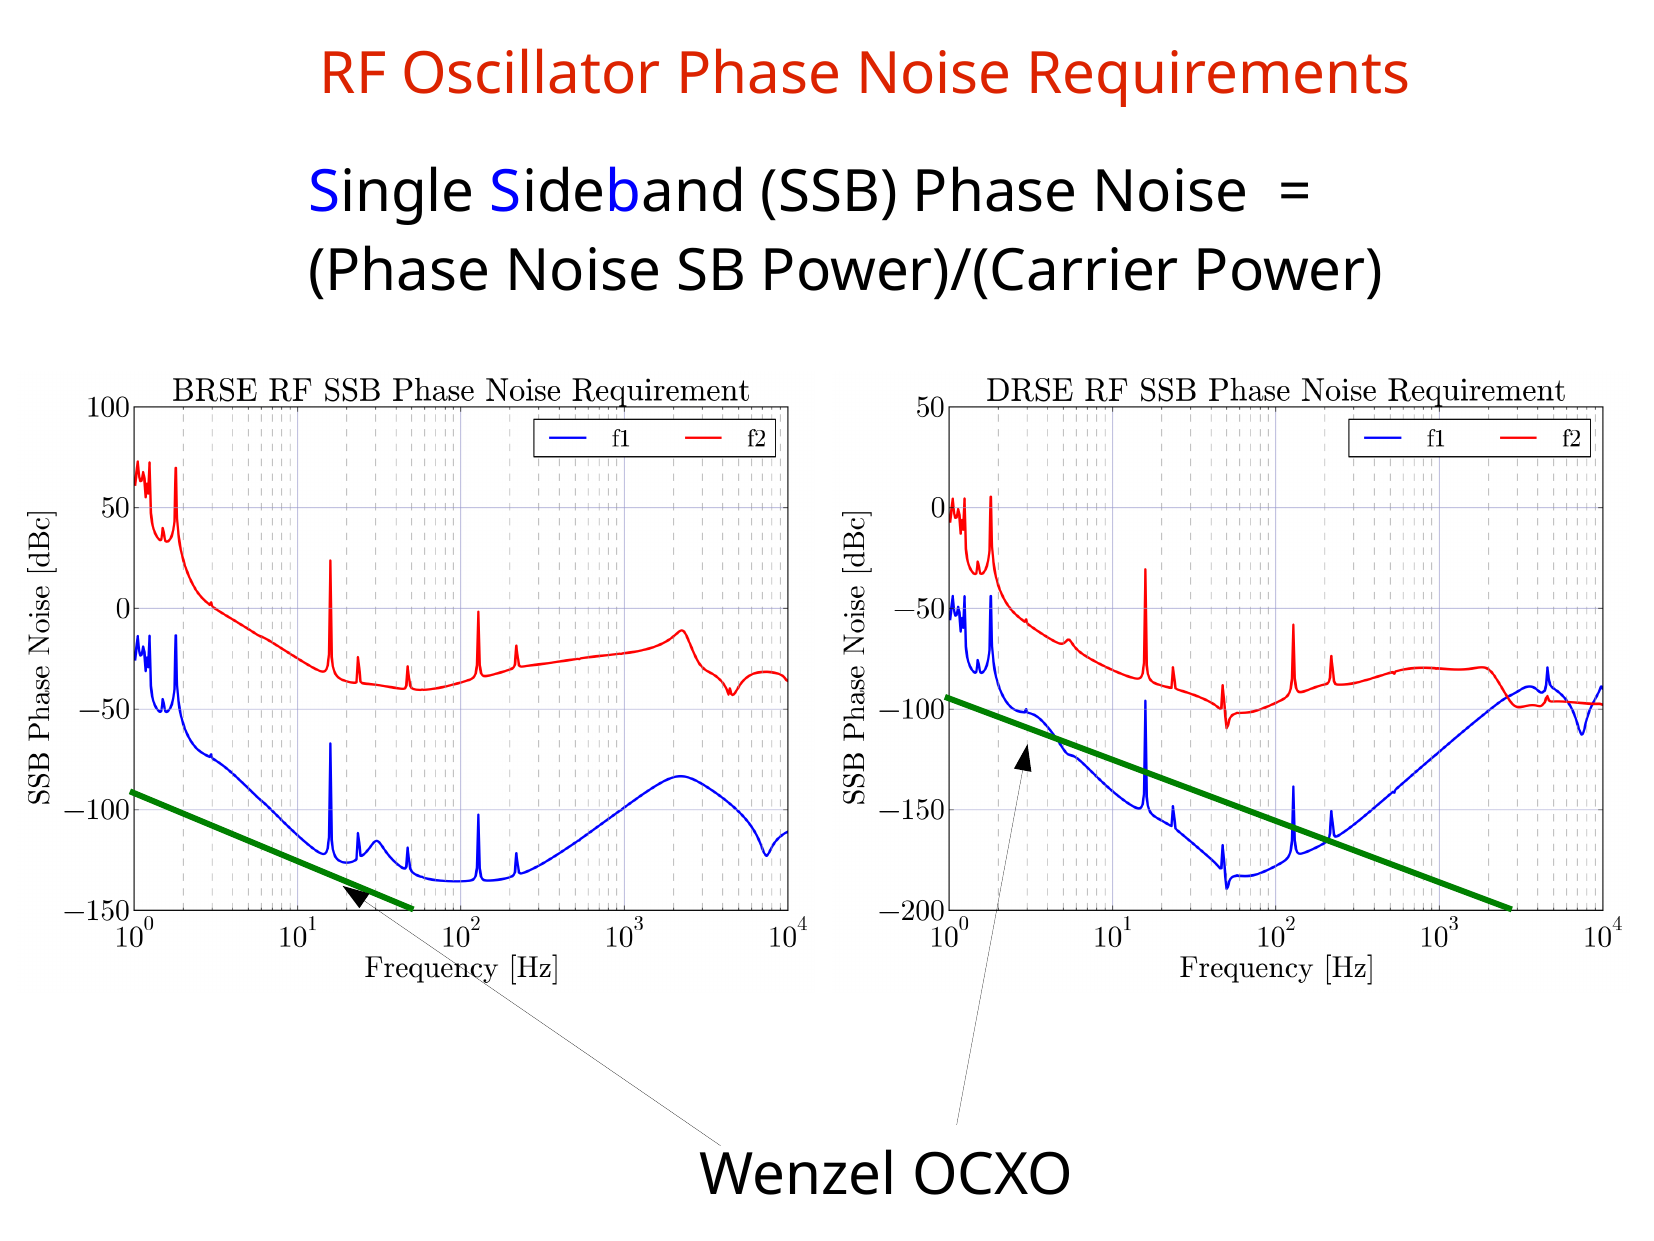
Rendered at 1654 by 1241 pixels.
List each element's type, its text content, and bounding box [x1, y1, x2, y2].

text_box Single Sideband (SSB) Phase Noise = (Phase Noise SB Power)/(Carrier Power) [293, 141, 1363, 297]
picture [17, 371, 815, 993]
text_box Wenzel OCXO [685, 1124, 1071, 1210]
text_box RF Oscillator Phase Noise Requirements [304, 23, 1351, 109]
picture [832, 371, 1630, 993]
